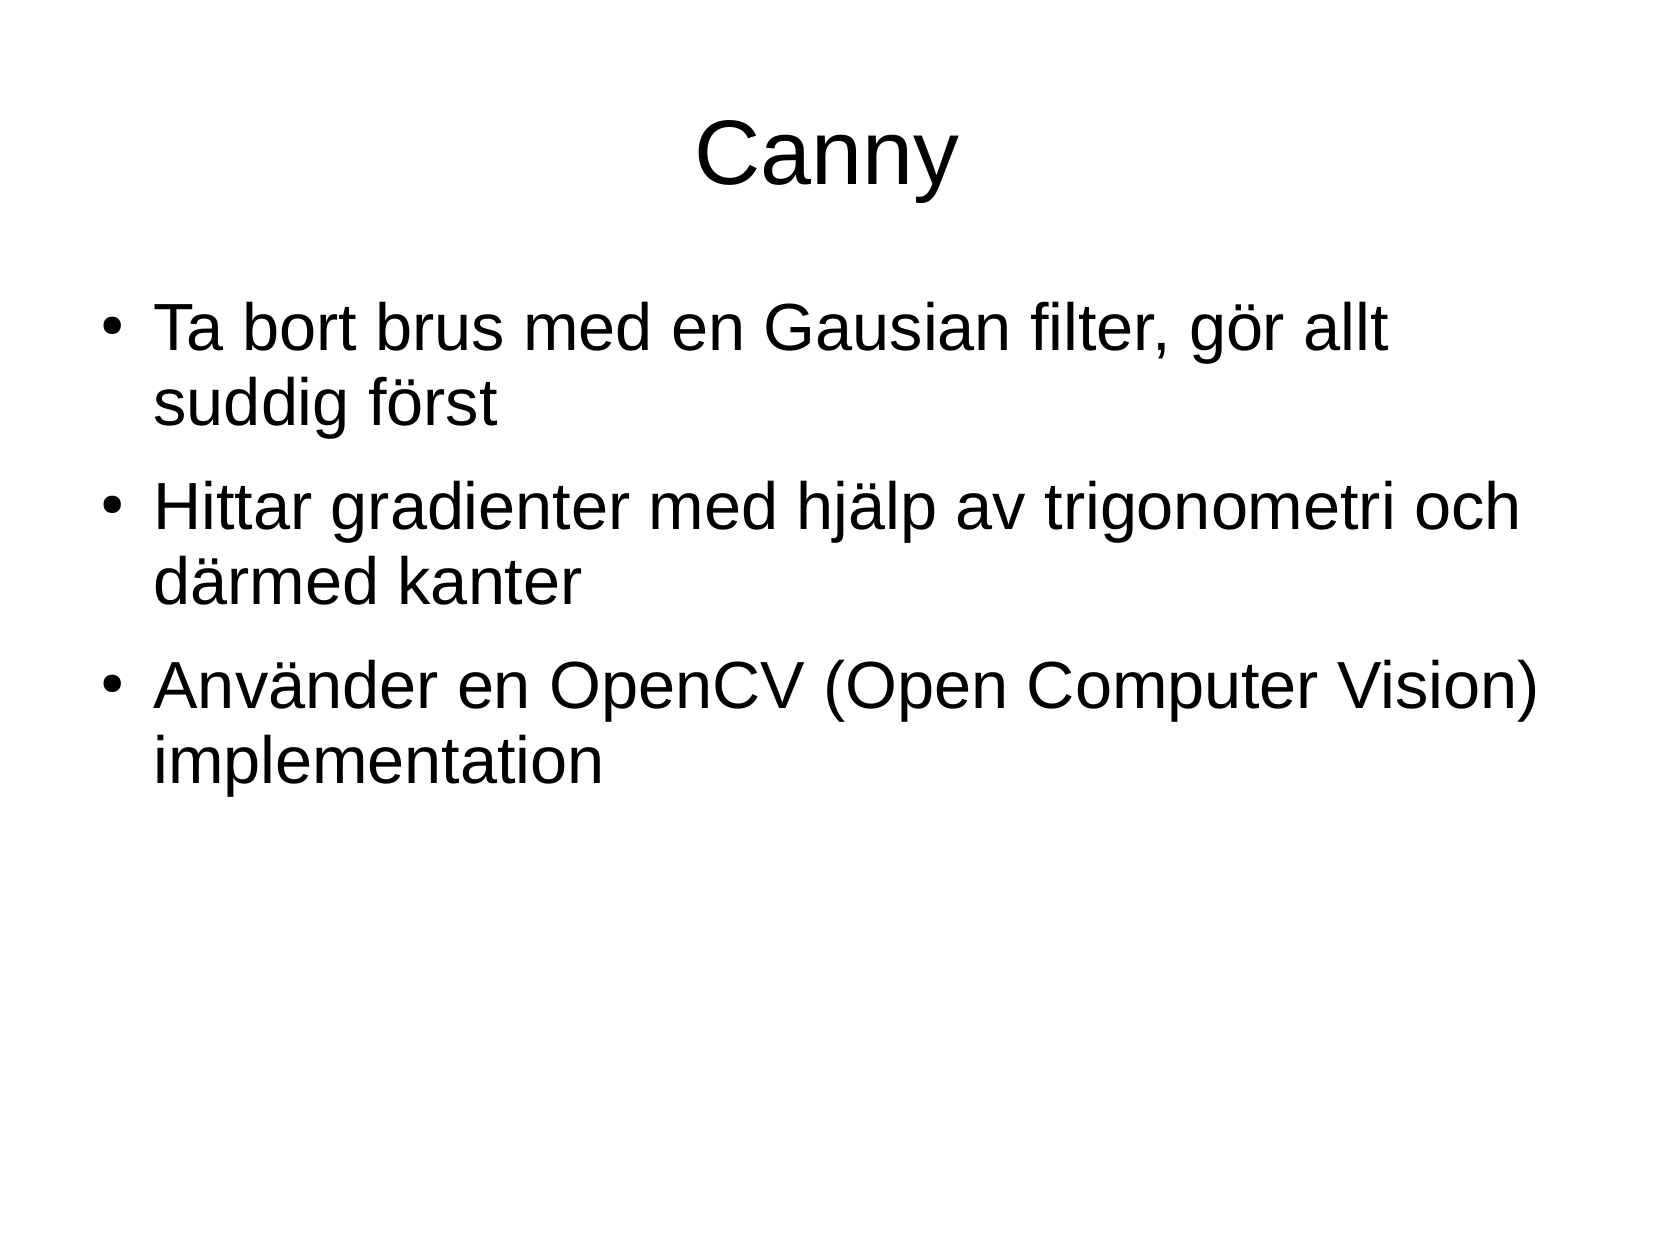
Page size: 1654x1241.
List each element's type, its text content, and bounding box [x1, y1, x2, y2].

title Canny [82, 49, 1571, 257]
list Ta bort brus med en Gausian filter, gör allt suddig först Hittar gradienter med hjälp av trigonometri och därmed kanter Använder en OpenCV (Open Computer Vision) implementation [82, 290, 1571, 1010]
